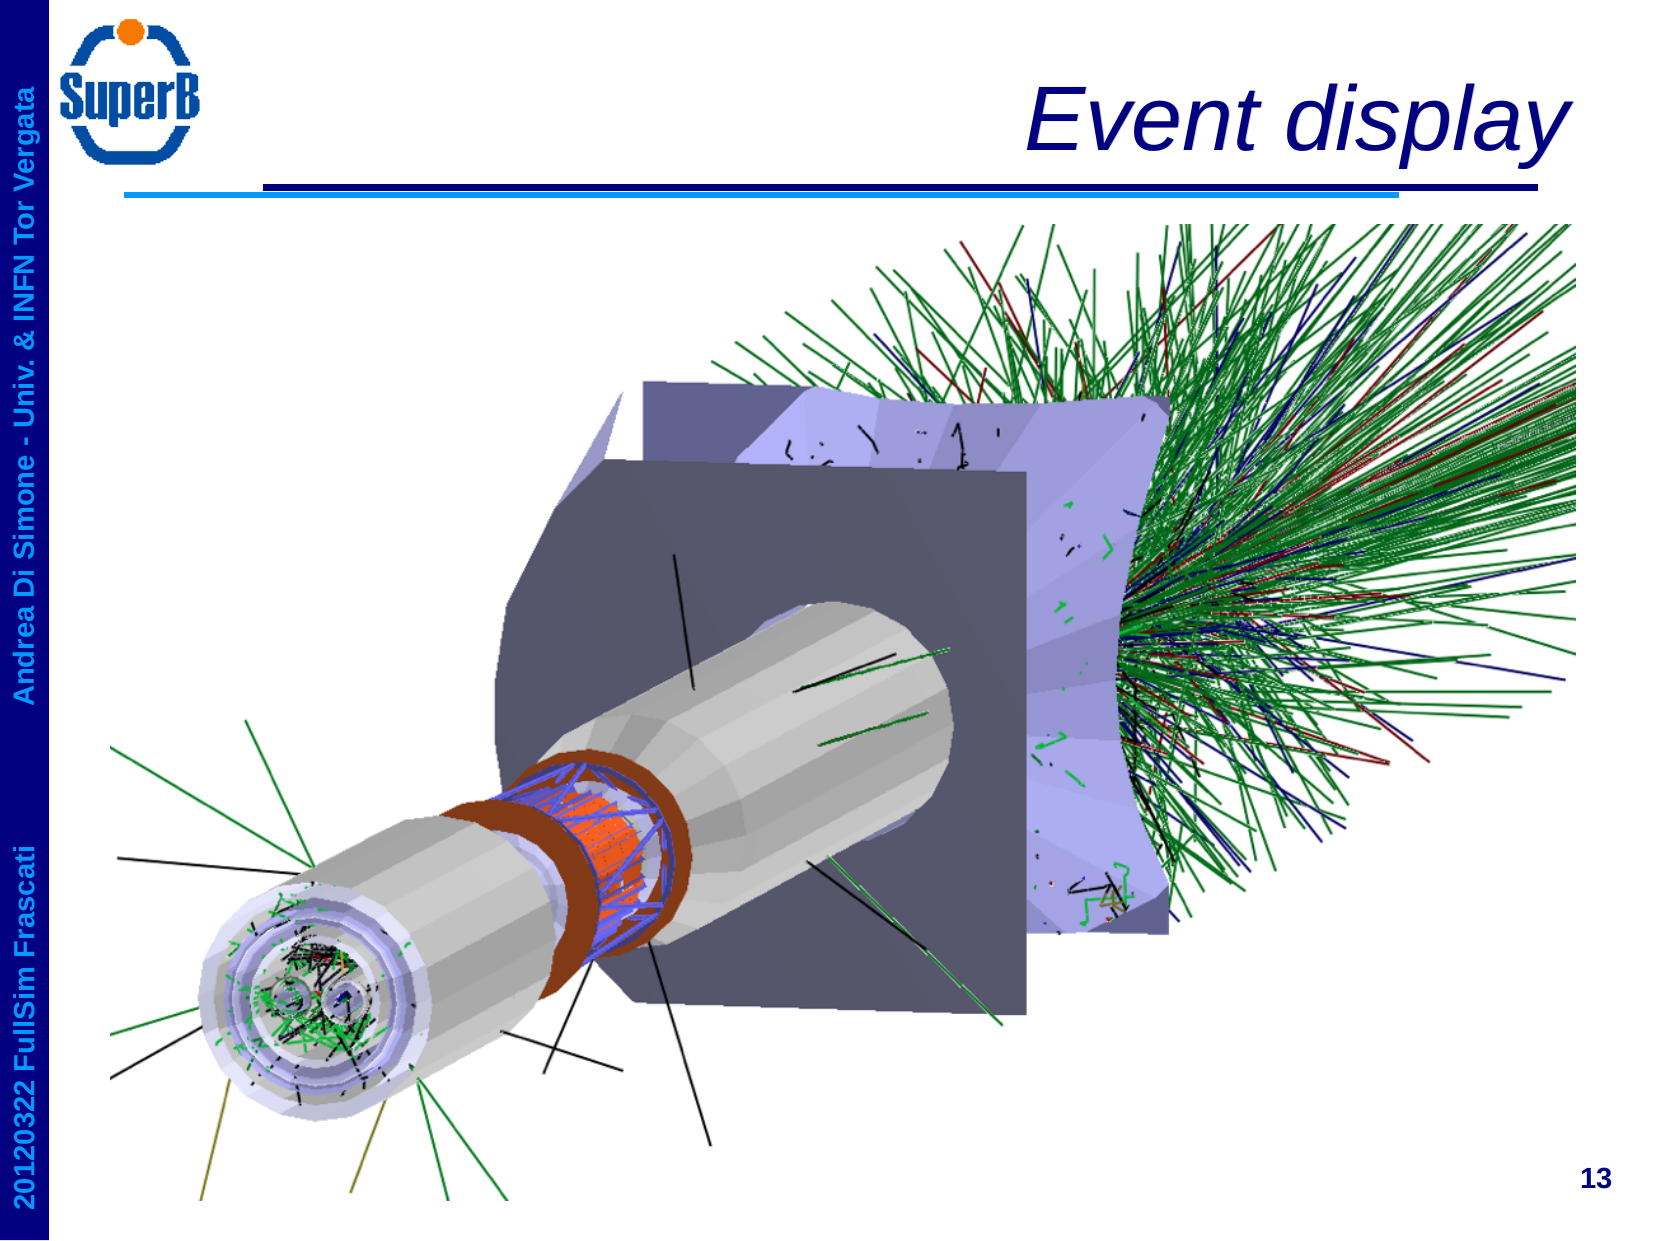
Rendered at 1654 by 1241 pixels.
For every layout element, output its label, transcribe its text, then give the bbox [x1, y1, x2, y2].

picture [51, 16, 208, 170]
title Event display [82, 49, 1571, 188]
picture [110, 224, 1576, 1201]
